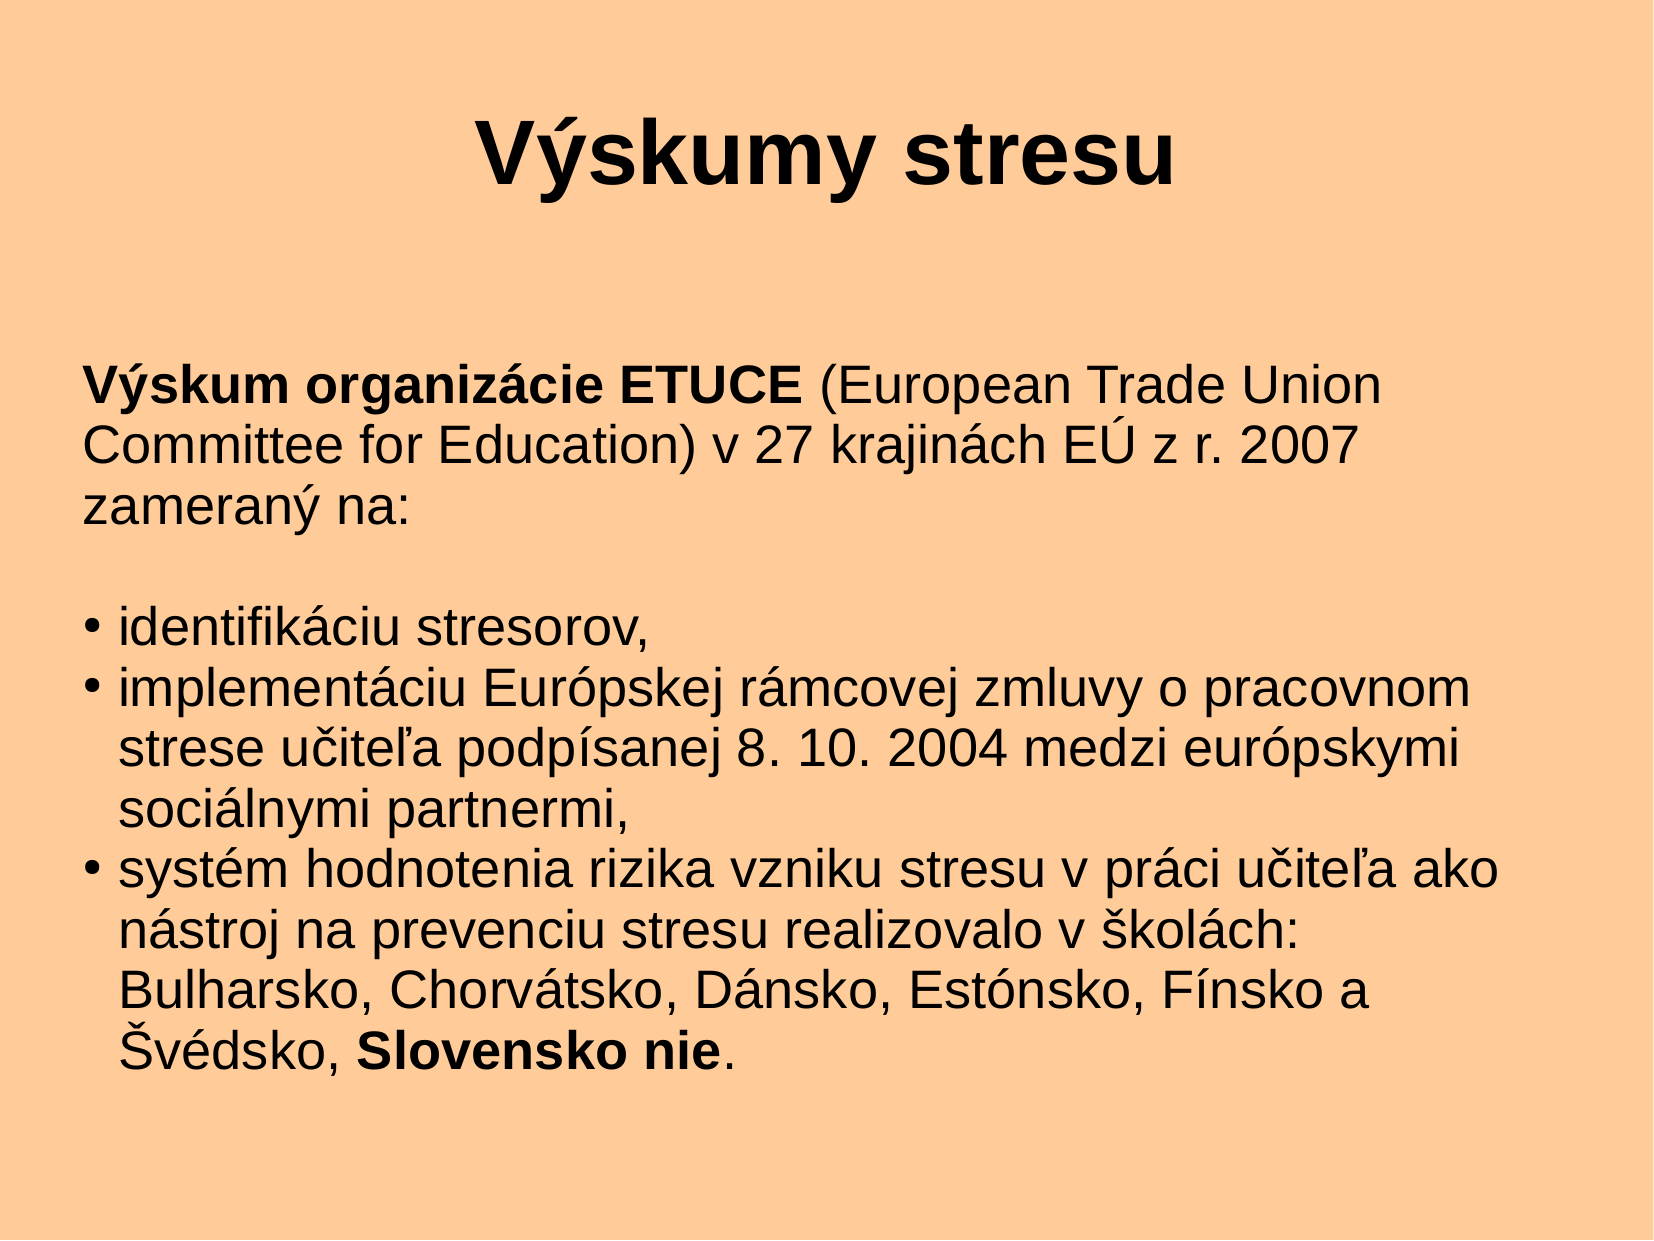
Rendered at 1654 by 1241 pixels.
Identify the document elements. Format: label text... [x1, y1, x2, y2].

title Výskumy stresu [82, 49, 1571, 257]
subtitle Výskum organizácie ETUCE (European Trade Union Committee for Education) v 27 krajinách EÚ z r. 2007 zameraný na: identifikáciu stresorov, implementáciu Európskej rámcovej zmluvy o pracovnom strese učiteľa podpísanej 8. 10. 2004 medzi európskymi sociálnymi partnermi, systém hodnotenia rizika vzniku stresu v práci učiteľa ako nástroj na prevenciu stresu realizovalo v školách: Bulharsko, Chorvátsko, Dánsko, Estónsko, Fínsko a Švédsko, Slovensko nie. [82, 354, 1571, 1173]
